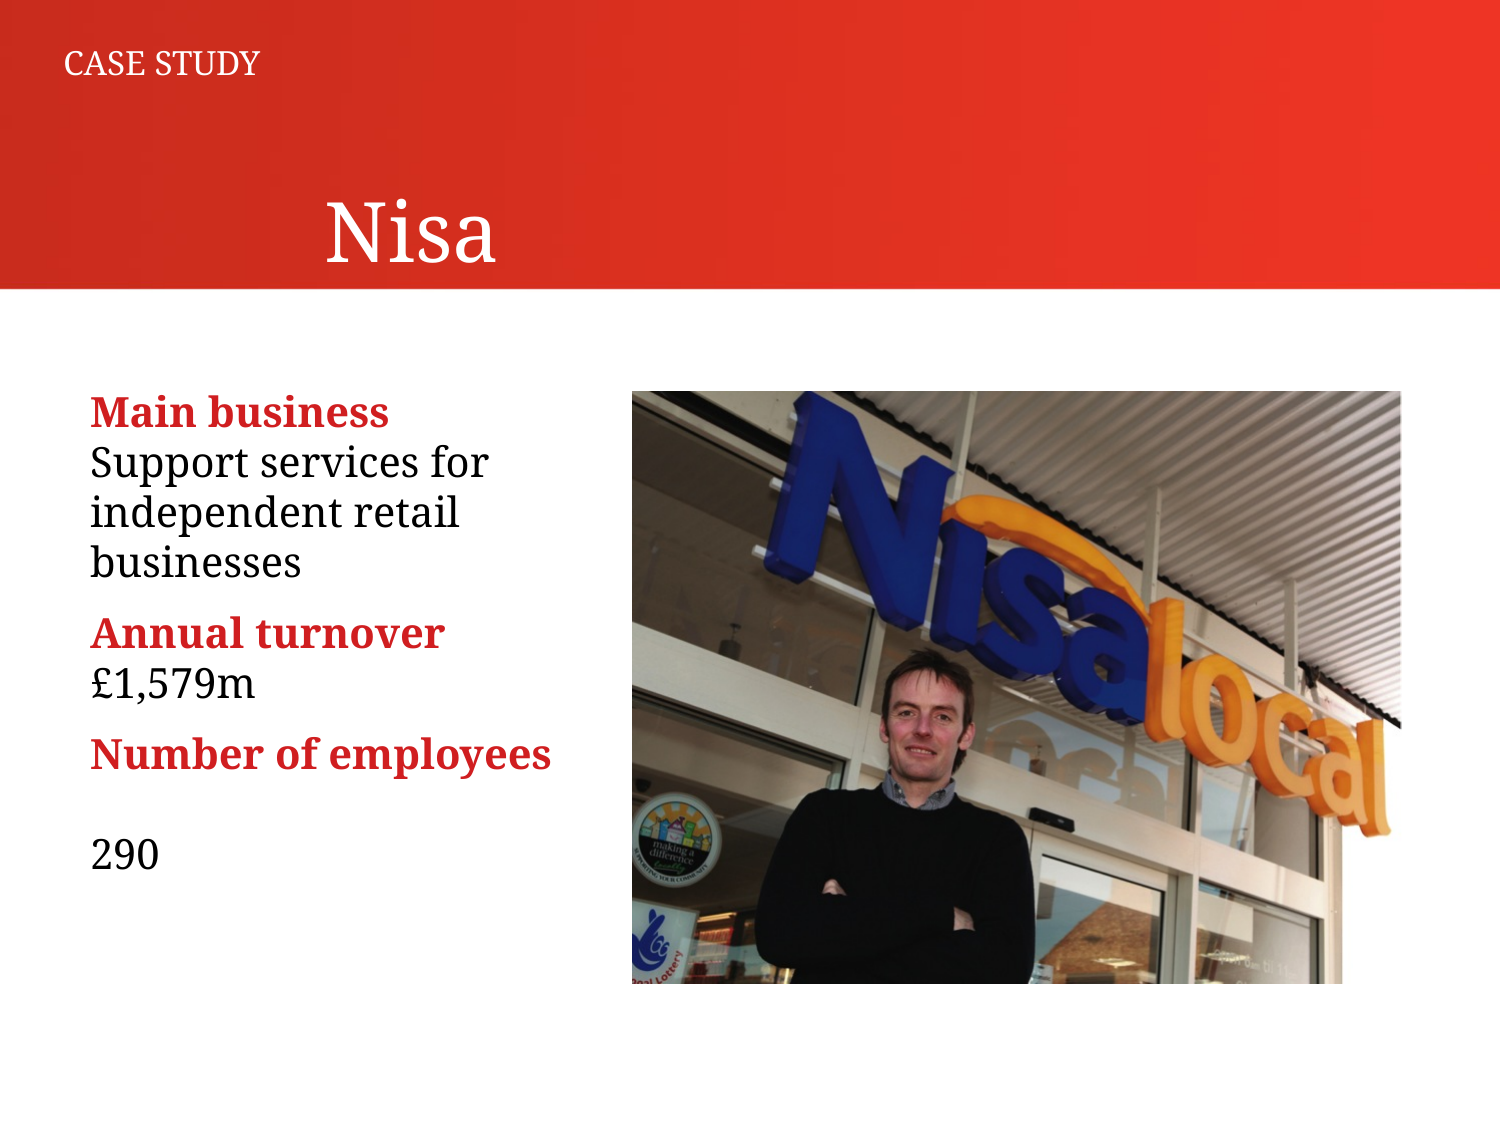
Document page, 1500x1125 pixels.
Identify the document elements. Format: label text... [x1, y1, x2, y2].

text_box Main business Support services for independent retail businesses Annual turnover £1,579m Number of employees 290 [75, 378, 576, 1089]
title Nisa [310, 172, 1402, 287]
text_box CASE STUDY [48, 34, 342, 90]
picture [0, 0, 1500, 1125]
